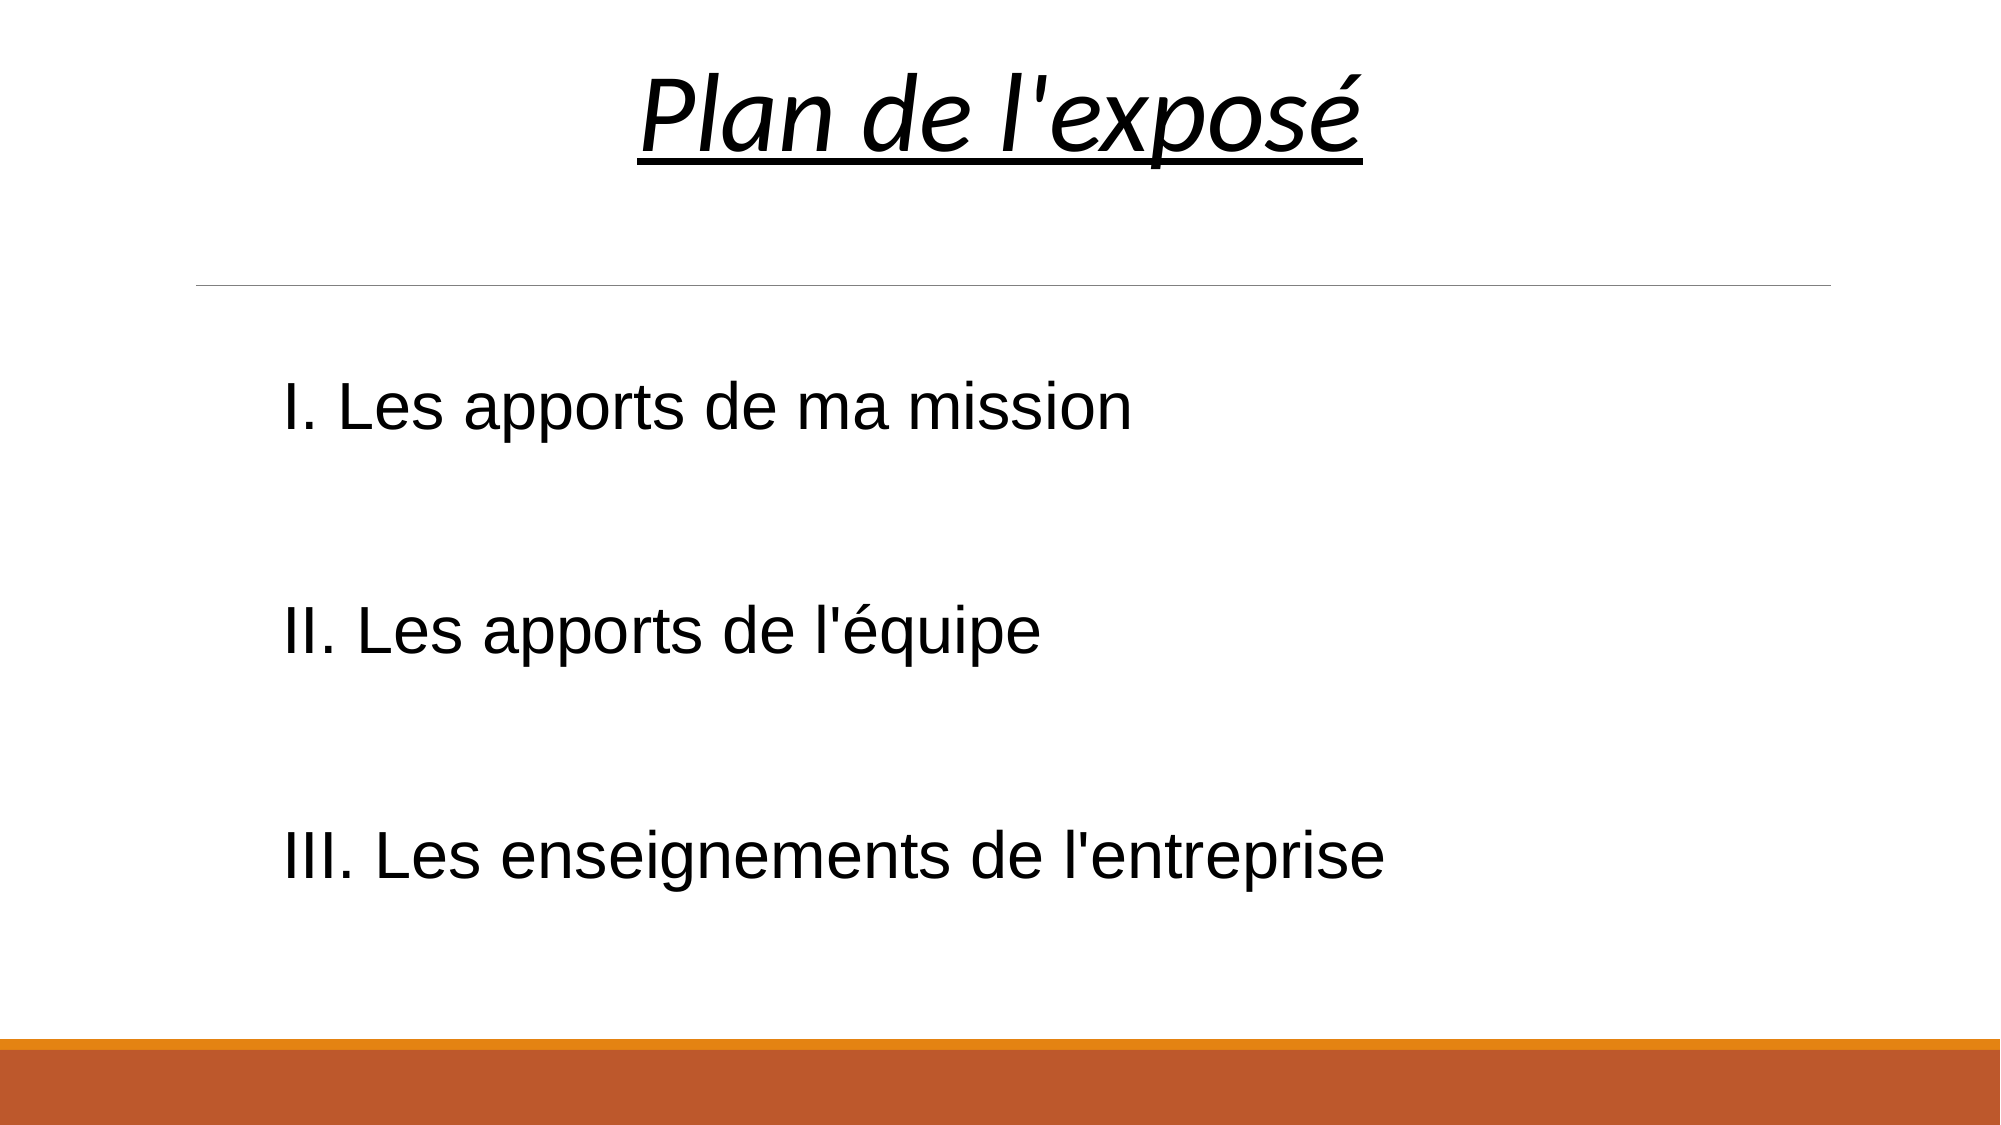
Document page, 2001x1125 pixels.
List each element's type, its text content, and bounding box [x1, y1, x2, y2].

text_box Plan de l'exposé [190, 59, 1810, 212]
text_box I. Les apports de ma mission II. Les apports de l'équipe III. Les enseignements de l'entreprise [267, 361, 1733, 900]
